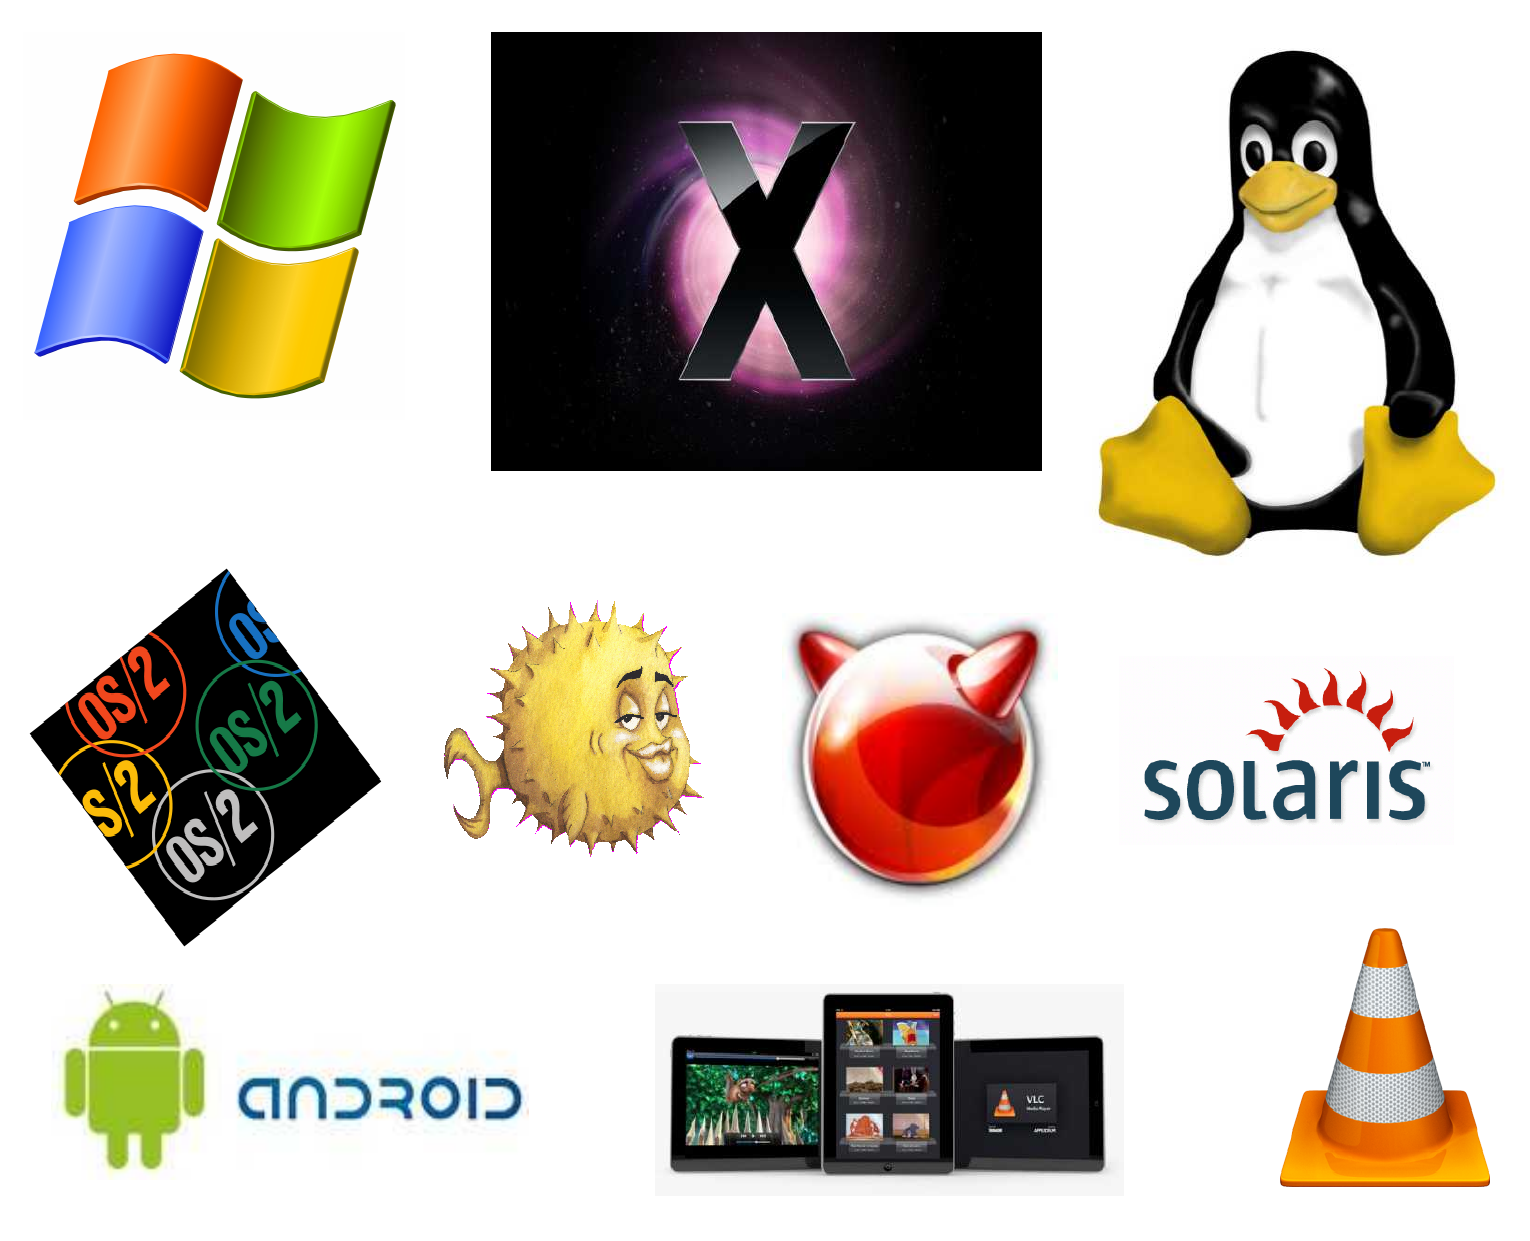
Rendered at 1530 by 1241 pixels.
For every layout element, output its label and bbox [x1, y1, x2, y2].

picture [28, 567, 382, 949]
picture [782, 613, 1058, 907]
picture [1084, 32, 1509, 575]
picture [1261, 924, 1509, 1193]
picture [491, 32, 1042, 471]
picture [1119, 656, 1454, 845]
picture [51, 984, 529, 1180]
picture [655, 984, 1124, 1196]
picture [439, 598, 712, 865]
picture [23, 32, 405, 420]
